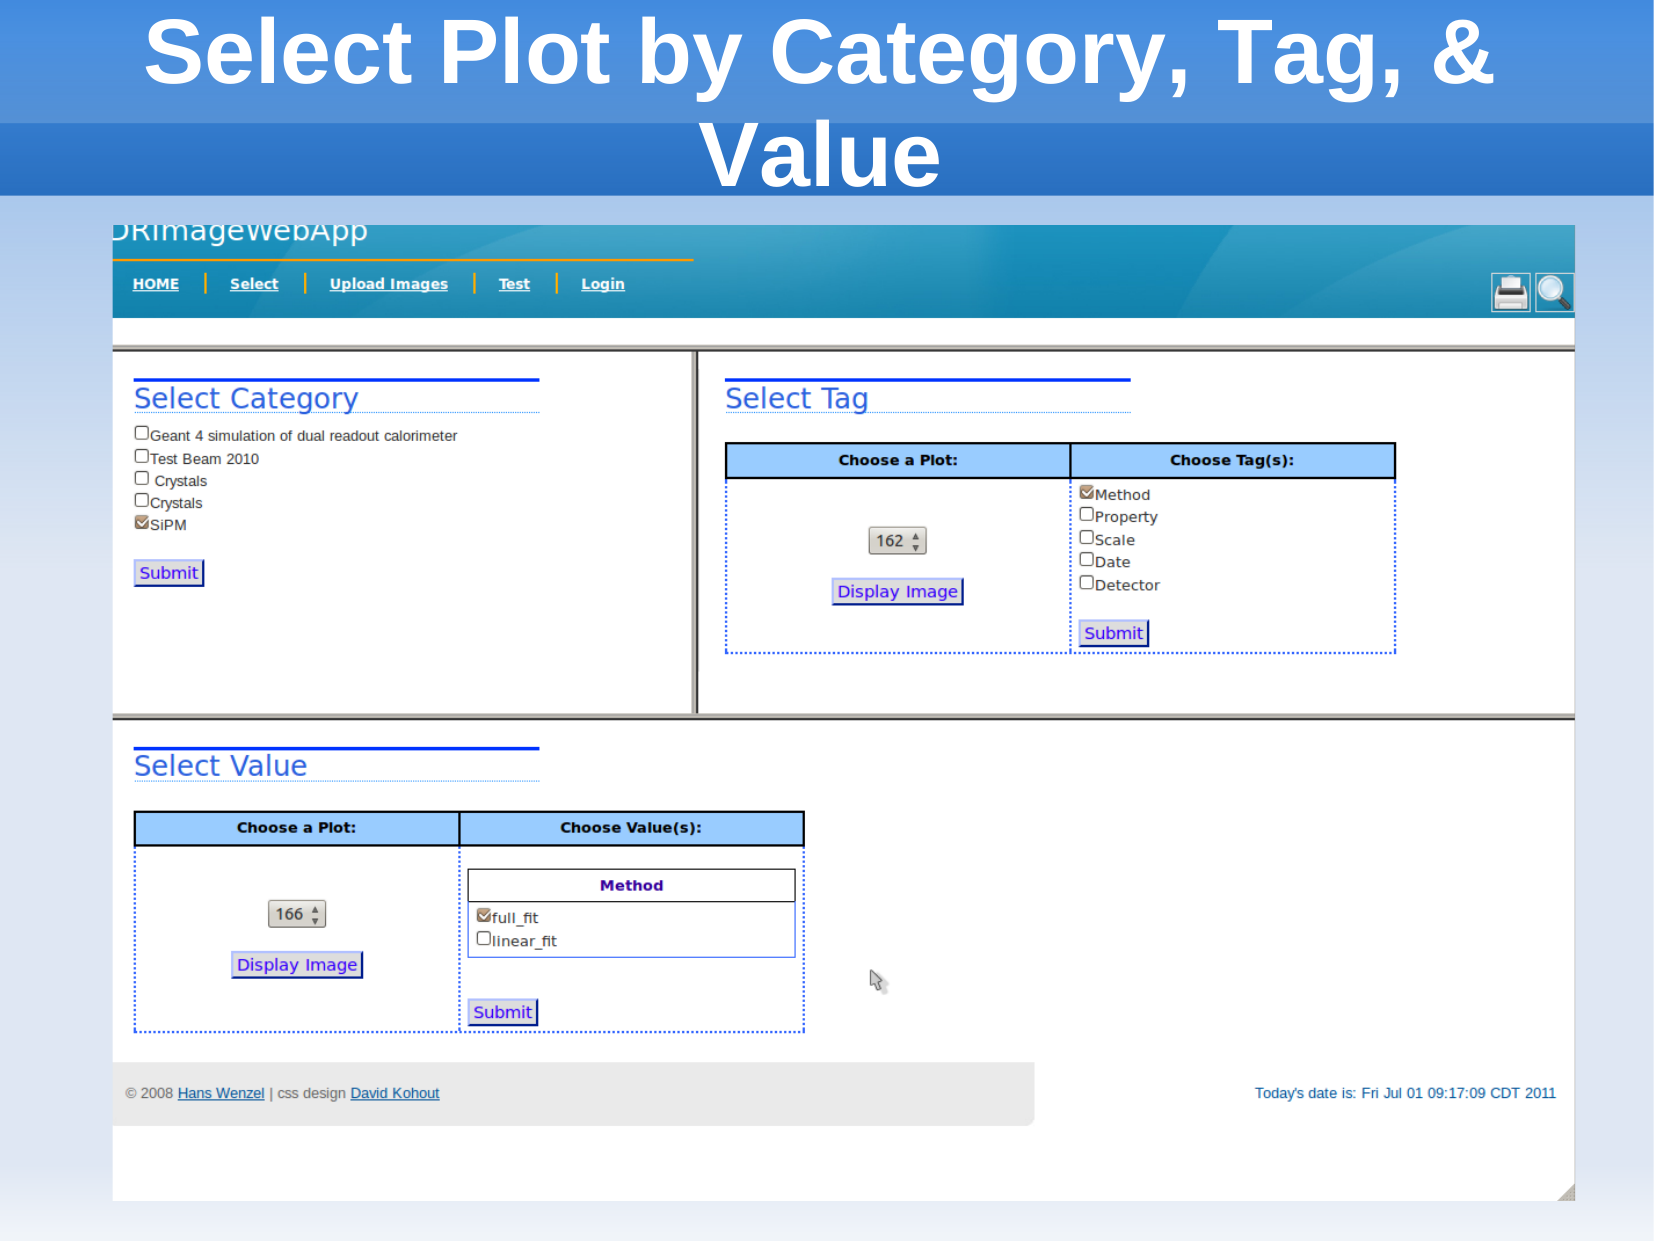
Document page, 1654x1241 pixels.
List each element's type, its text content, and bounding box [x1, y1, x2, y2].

title Select Plot by Category, Tag, & Value [76, 0, 1565, 208]
picture [0, 0, 1654, 1241]
